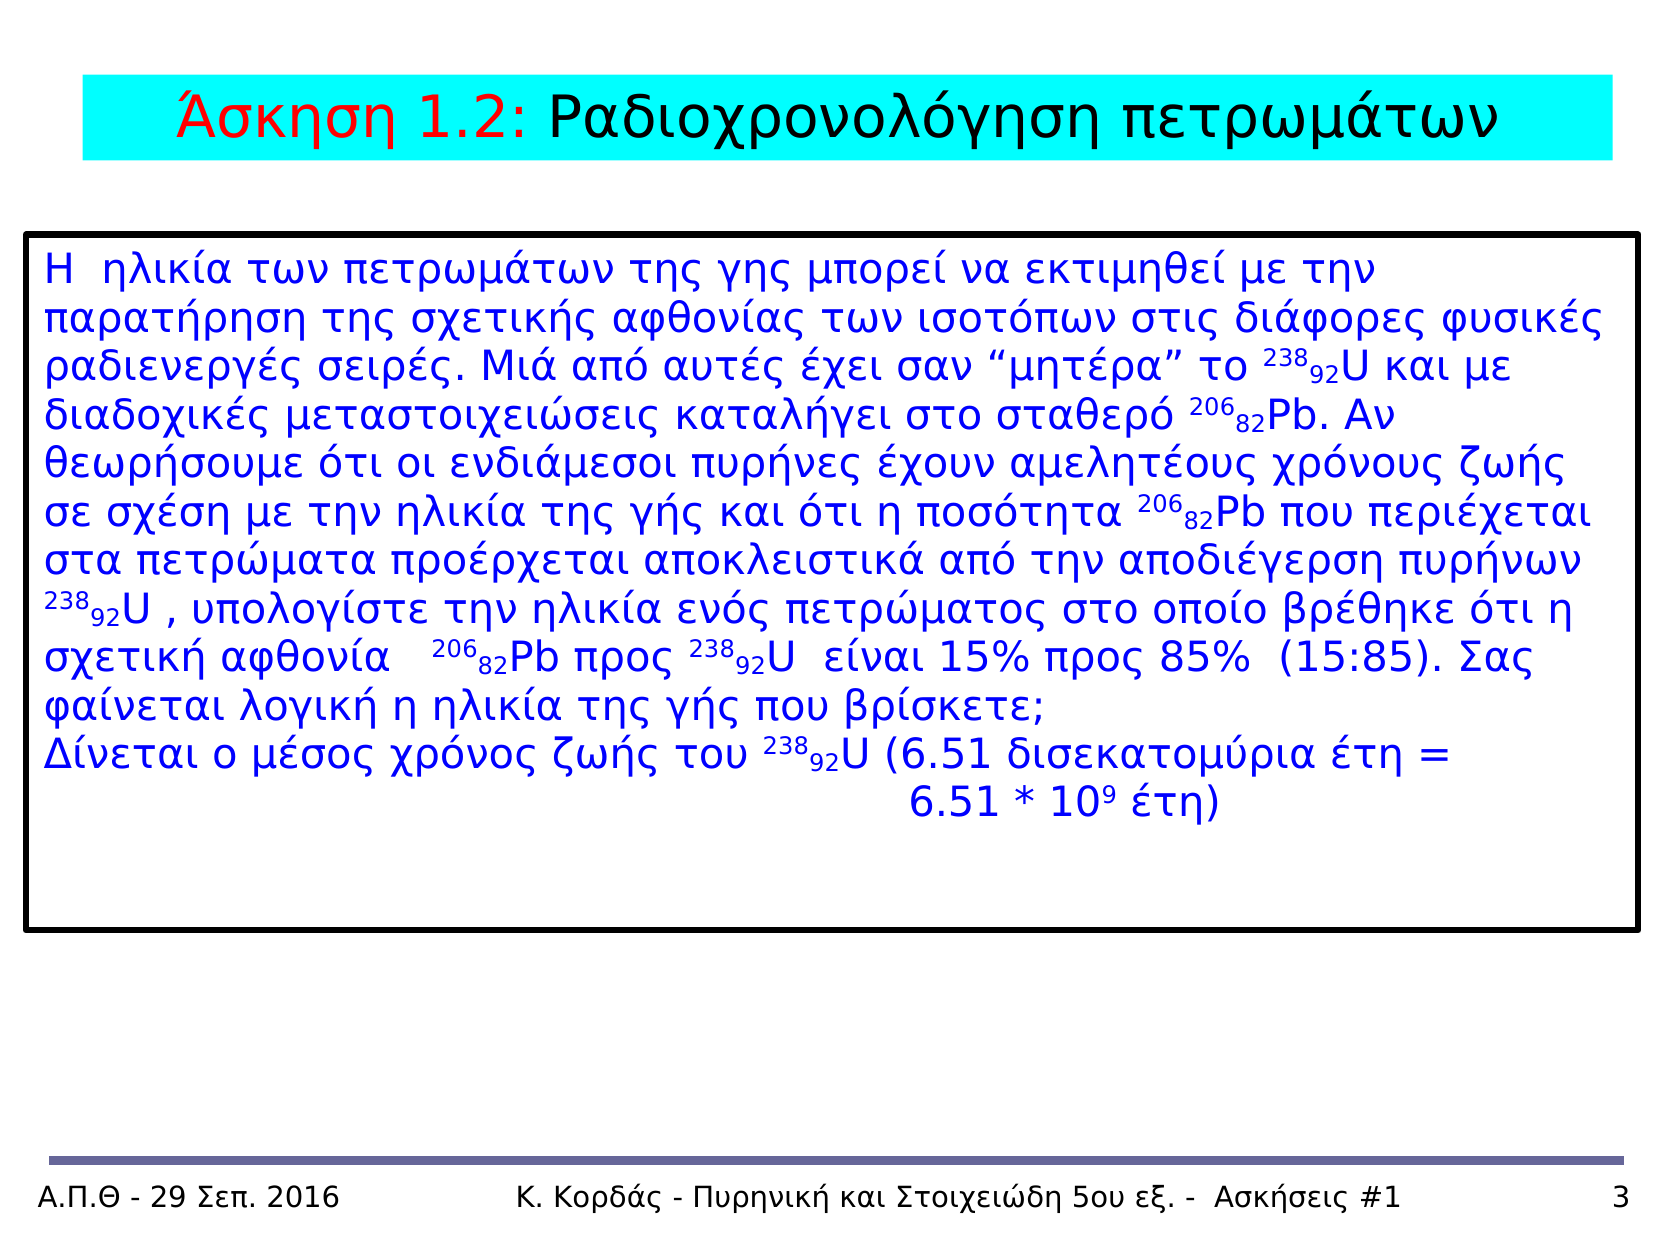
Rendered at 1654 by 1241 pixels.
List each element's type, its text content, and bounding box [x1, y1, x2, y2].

title Άσκηση 1.2: Ραδιοχρονολόγηση πετρωμάτων [82, 74, 1613, 161]
text_box Η ηλικία των πετρωμάτων της γης μπορεί να εκτιμηθεί με την παρατήρηση της σχετικής αφθονίας των ισοτόπων στις διάφορες φυσικές ραδιενεργές σειρές. Μιά από αυτές έχει σαν “μητέρα” το 23892U και με διαδοχικές μεταστοιχειώσεις καταλήγει στο σταθερό 20682Pb. Αν θεωρήσουμε ότι οι ενδιάμεσοι πυρήνες έχουν αμελητέους χρόνους ζωής σε σχέση με την ηλικία της γής και ότι η ποσότητα 20682Pb που περιέχεται στα πετρώματα προέρχεται αποκλειστικά από την αποδιέγερση πυρήνων 23892U , υπολογίστε την ηλικία ενός πετρώματος στο οποίο βρέθηκε ότι η σχετική αφθονία 20682Pb προς 23892U είναι 15% προς 85% (15:85). Σας φαίνεται λογική η ηλικία της γής που βρίσκετε; Δίνεται ο μέσος χρόνος ζωής του 23892U (6.51 δισεκατομύρια έτη = 6.51 * 109 έτη) [25, 234, 1639, 931]
